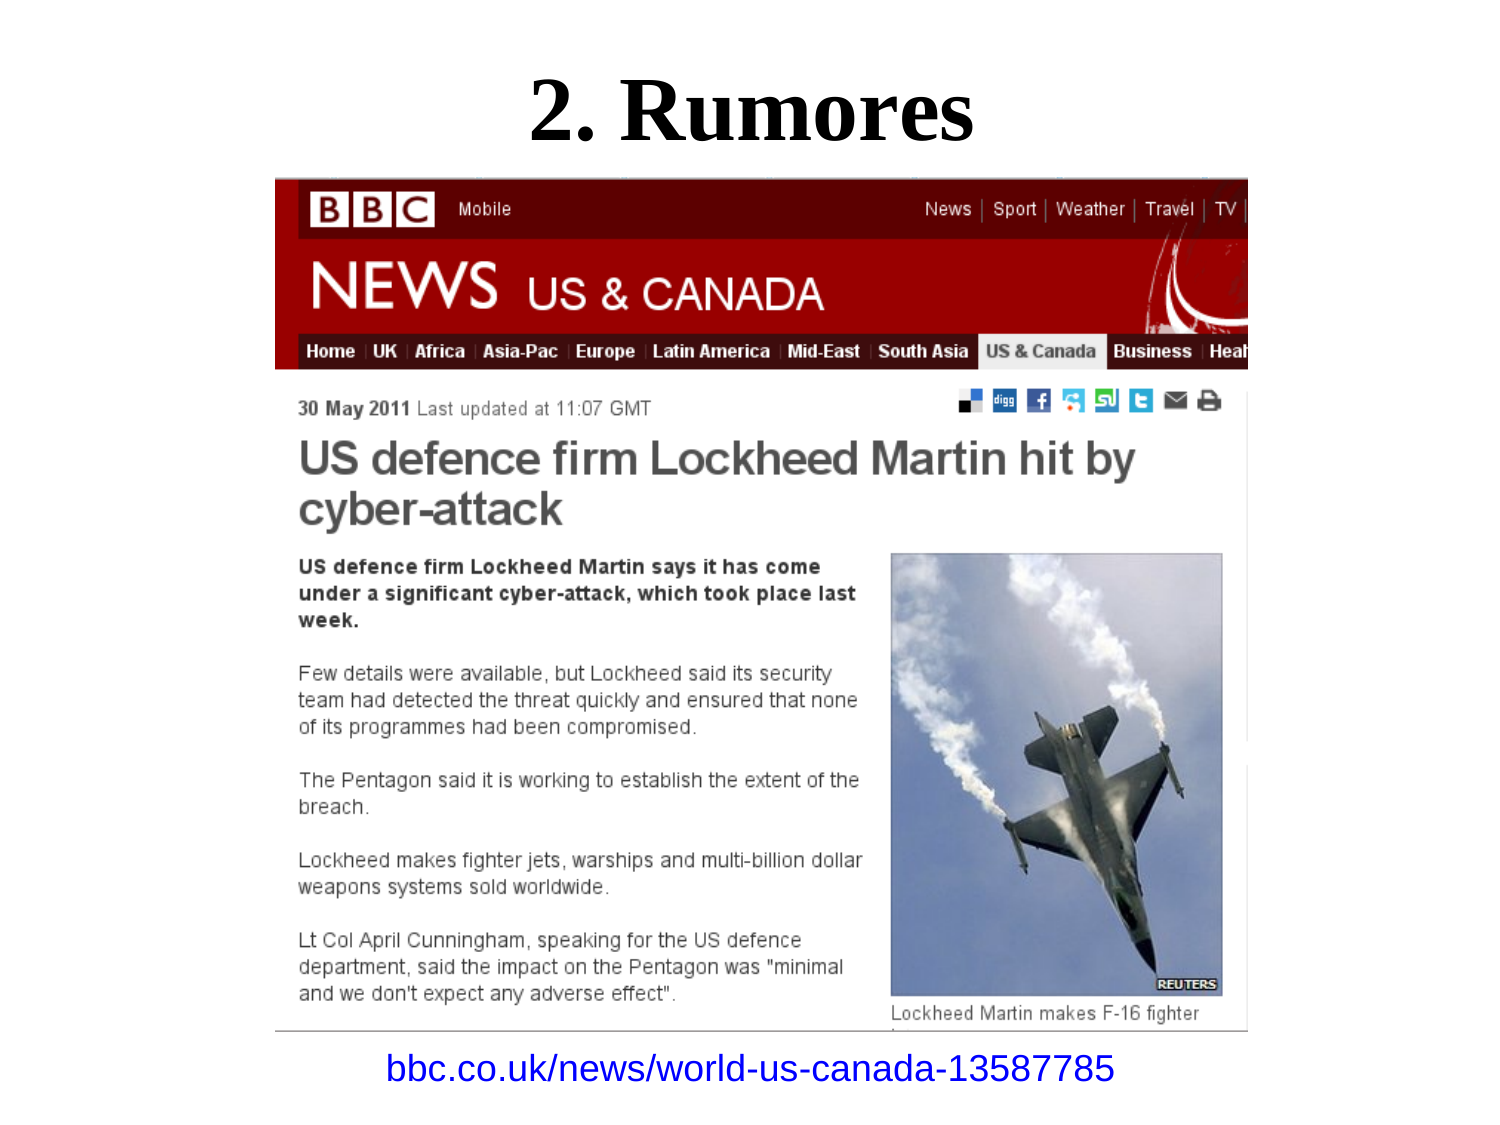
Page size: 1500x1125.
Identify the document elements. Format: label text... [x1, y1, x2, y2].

title 2. Rumores [87, 51, 1416, 169]
text_box bbc.co.uk/news/world-us-canada-13587785 [0, 1038, 1500, 1089]
picture [275, 177, 1248, 1032]
